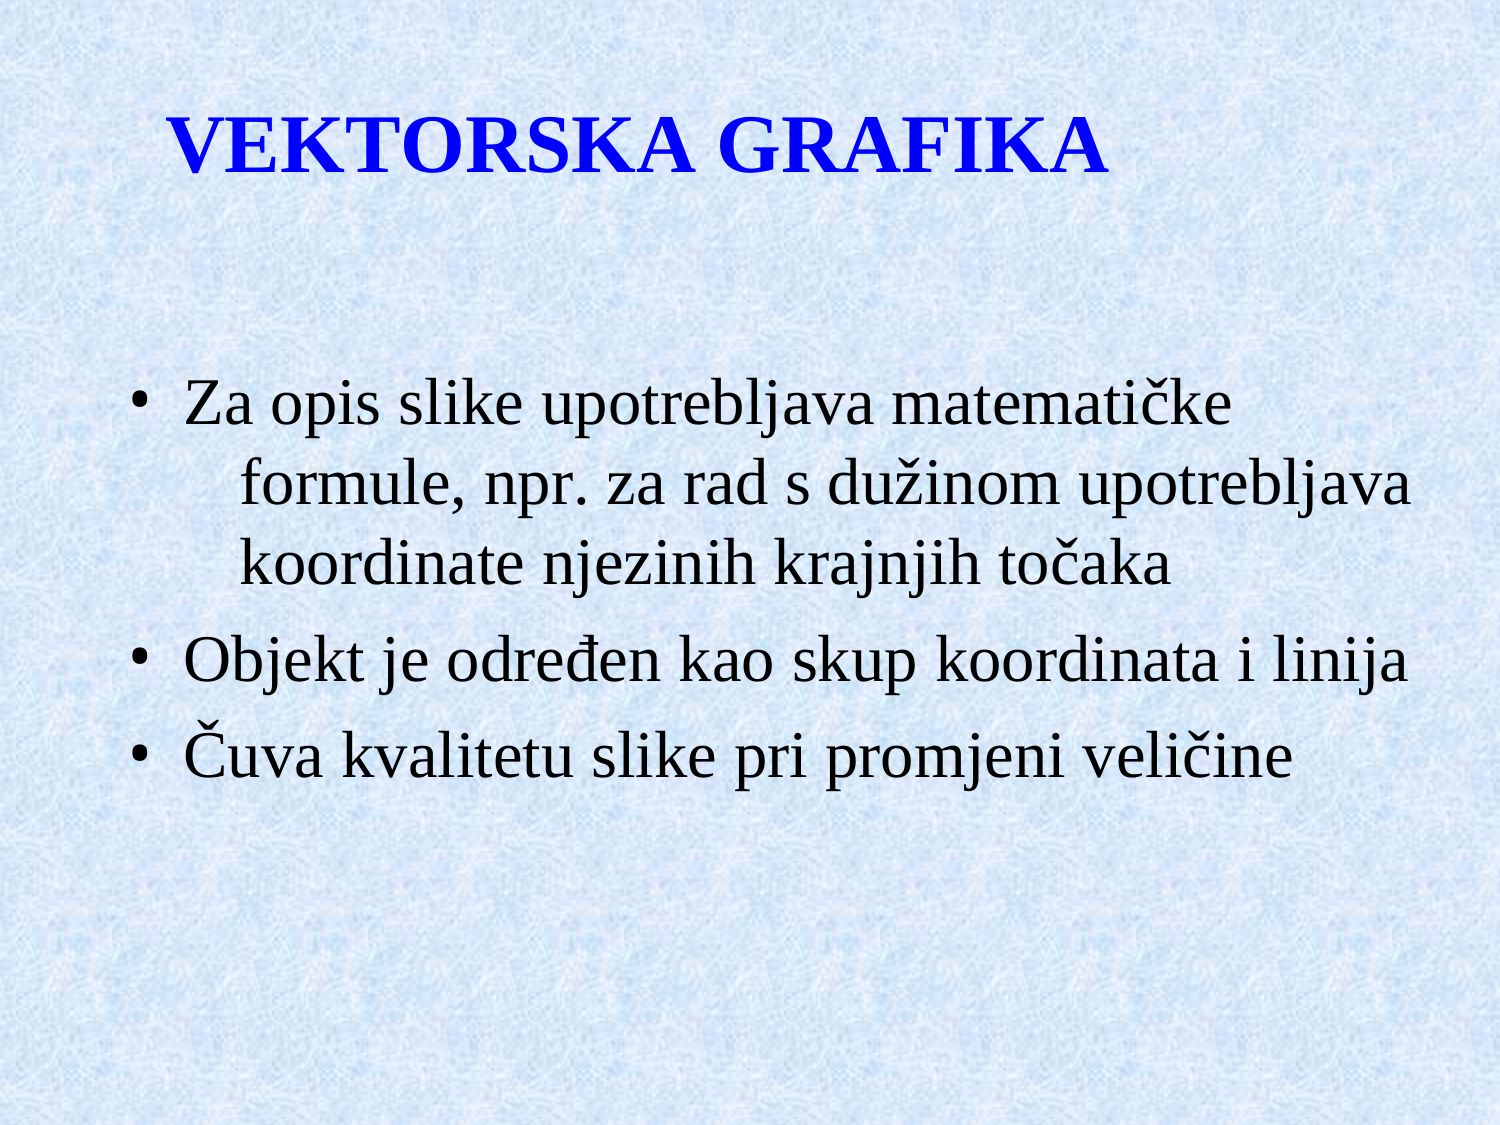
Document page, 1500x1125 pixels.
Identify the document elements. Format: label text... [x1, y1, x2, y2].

title VEKTORSKA GRAFIKA [75, 45, 1426, 233]
list Za opis slike upotrebljava matematičke formule, npr. za rad s dužinom upotrebljava koordinate njezinih krajnjih točaka Objekt je određen kao skup koordinata i linija Čuva kvalitetu slike pri promjeni veličine [112, 350, 1436, 965]
